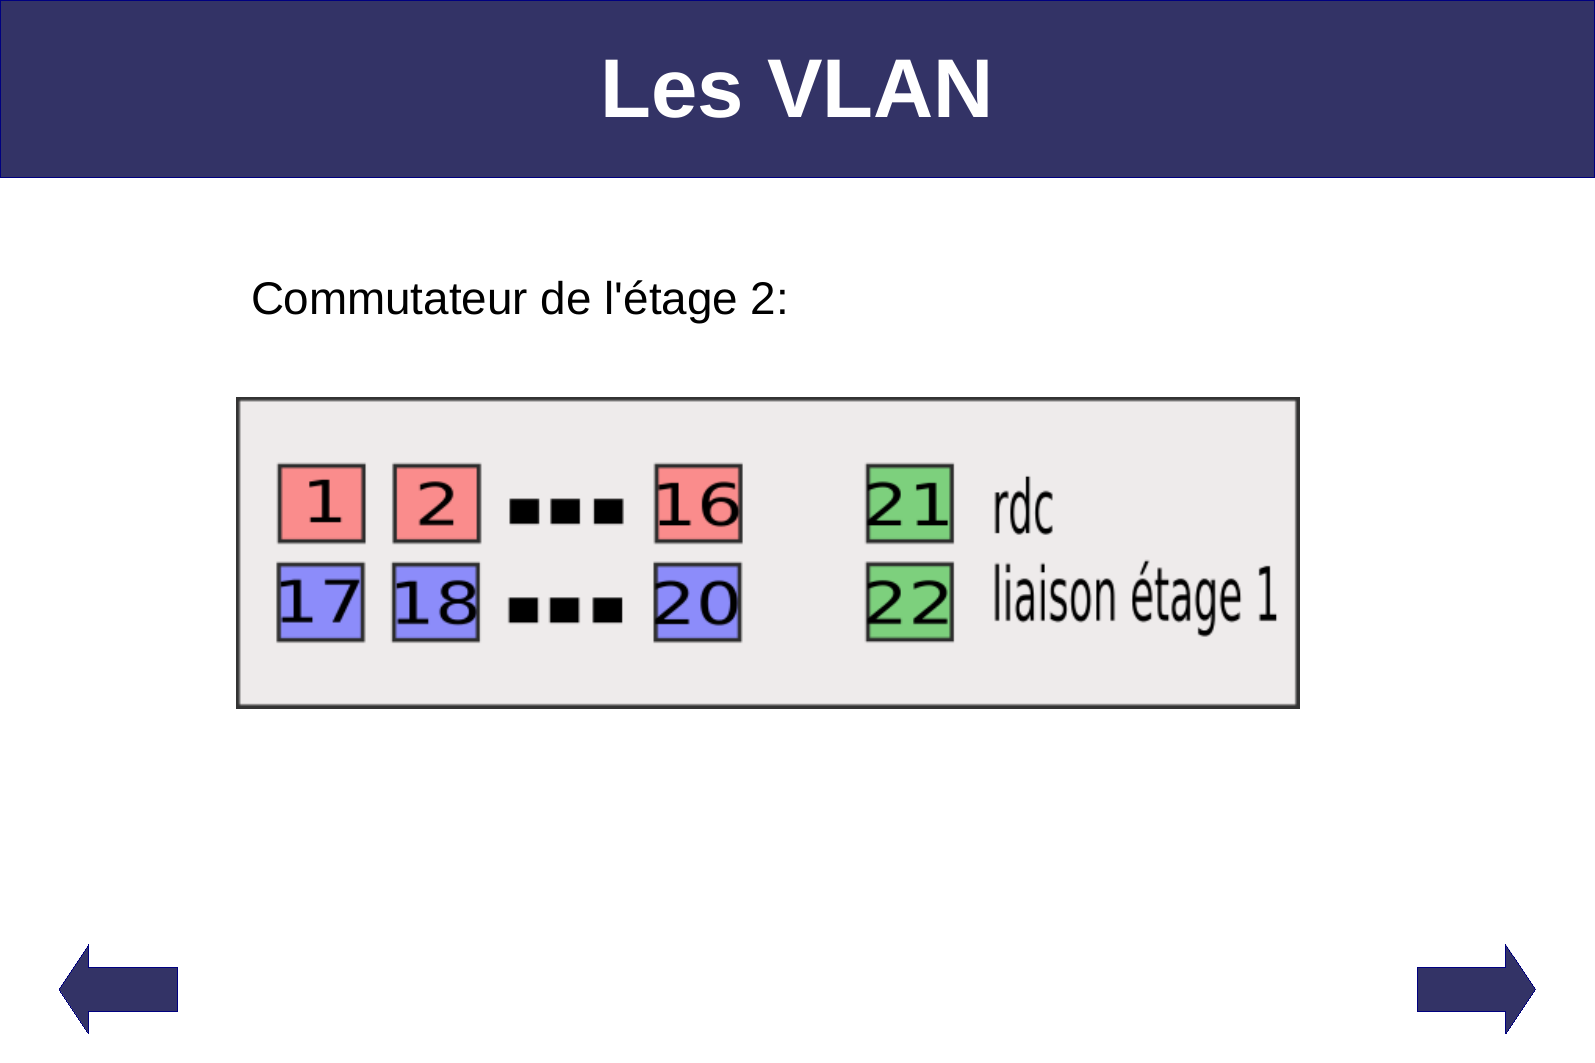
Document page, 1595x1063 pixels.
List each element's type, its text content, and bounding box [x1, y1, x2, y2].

text_box [59, 944, 178, 1034]
text_box Commutateur de l'étage 2: [236, 265, 864, 368]
text_box Les VLAN [0, 0, 1595, 178]
picture [236, 397, 1300, 709]
text_box [1417, 944, 1536, 1034]
